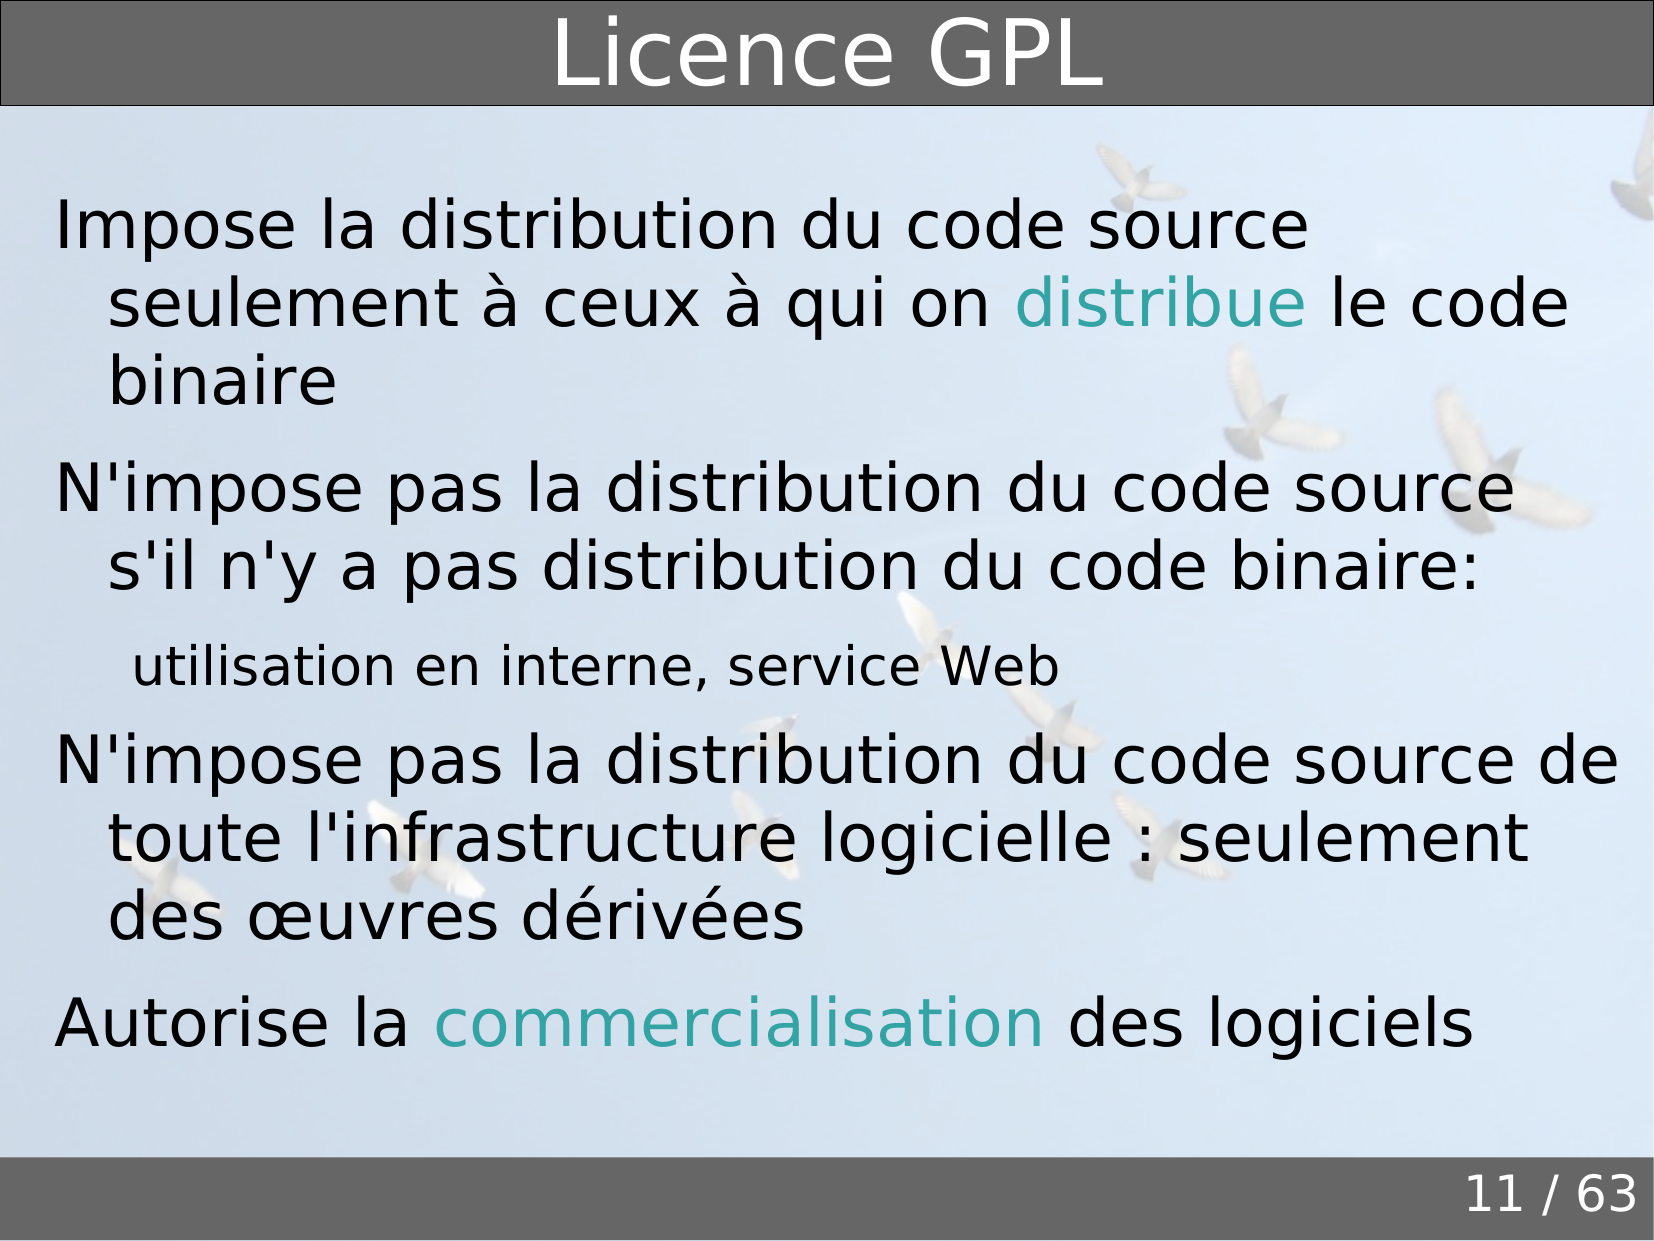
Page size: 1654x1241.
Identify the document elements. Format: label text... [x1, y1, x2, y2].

list Impose la distribution du code source seulement à ceux à qui on distribue le code binaire N'impose pas la distribution du code source s'il n'y a pas distribution du code binaire: utilisation en interne, service Web N'impose pas la distribution du code source de toute l'infrastructure logicielle : seulement des œuvres dérivées Autorise la commercialisation des logiciels [36, 186, 1624, 1105]
title Licence GPL [0, 0, 1654, 108]
